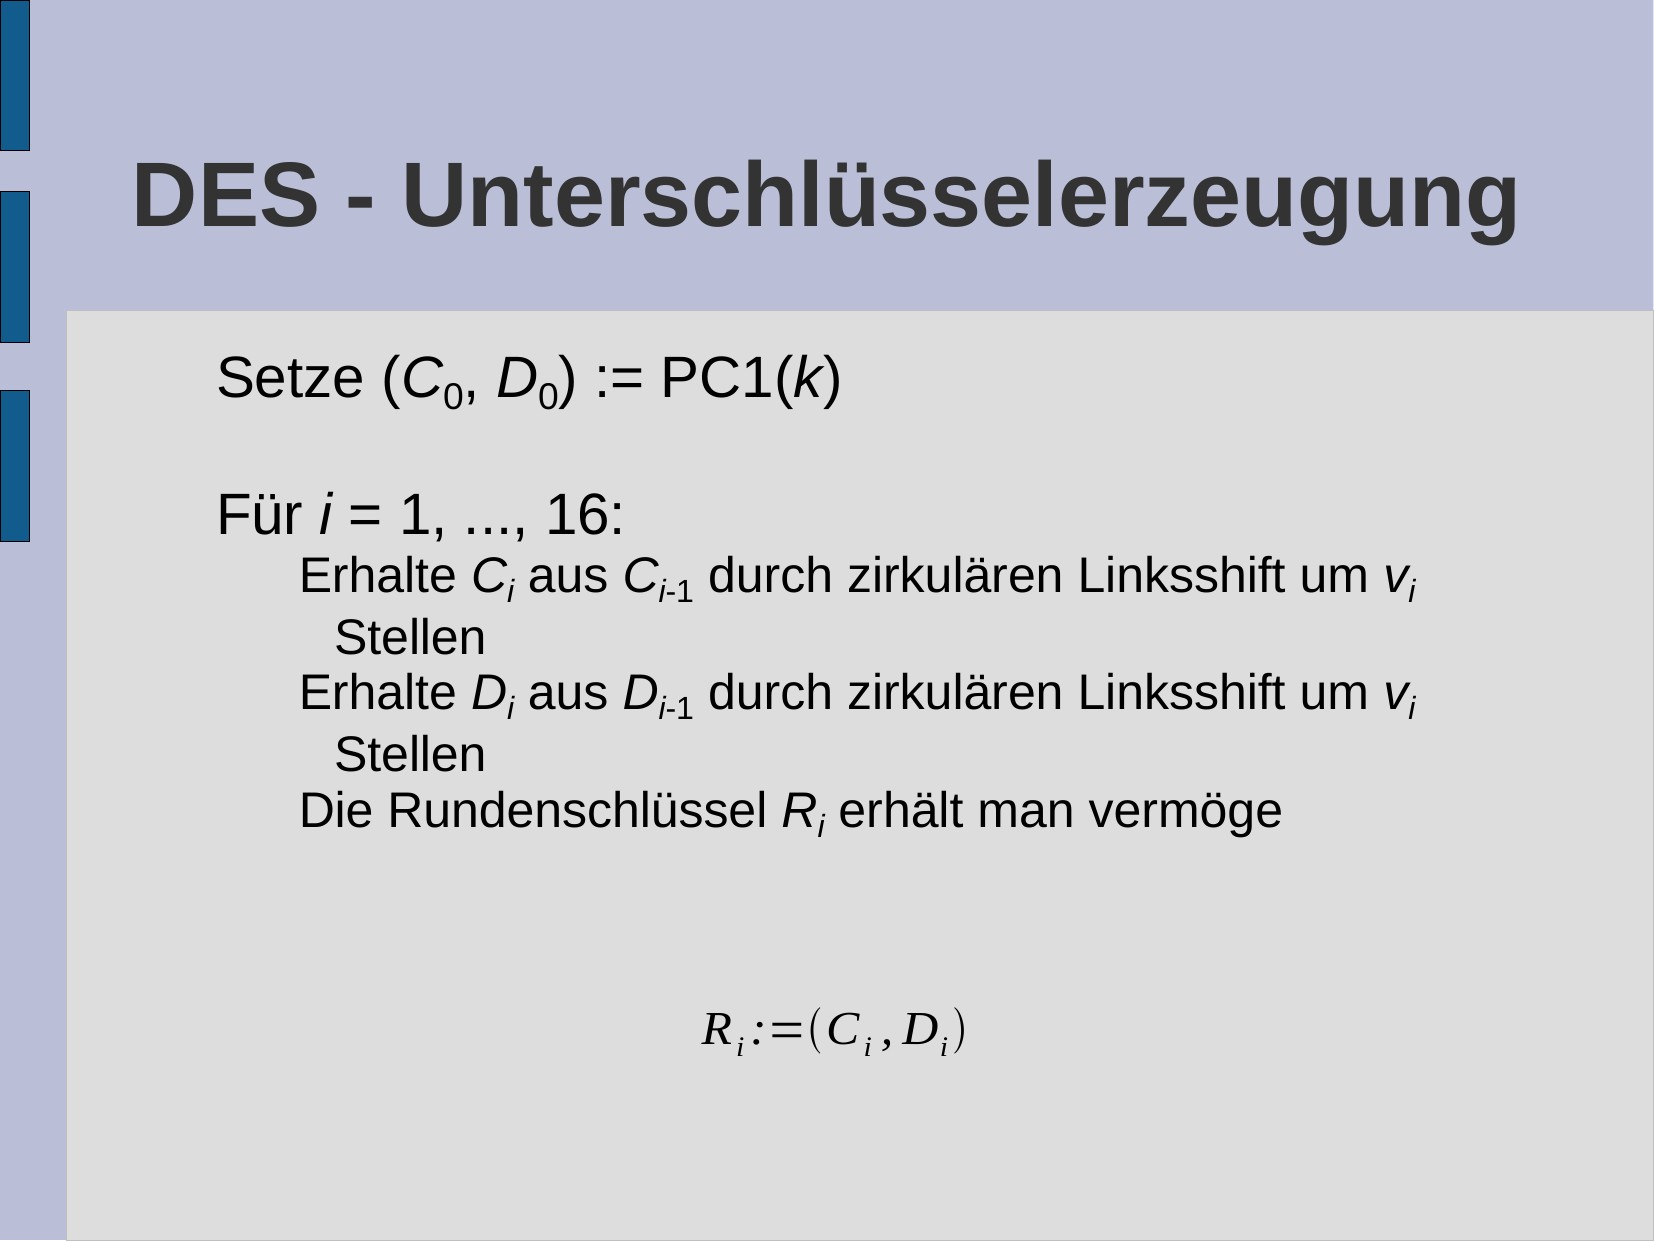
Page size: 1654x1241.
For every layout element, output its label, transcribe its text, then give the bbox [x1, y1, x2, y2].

list Setze (C0, D0) := PC1(k) Für i = 1, ..., 16: Erhalte Ci aus Ci-1 durch zirkulären Linksshift um vi Stellen Erhalte Di aus Di-1 durch zirkulären Linksshift um vi Stellen Die Rundenschlüssel Ri erhält man vermöge [121, 344, 1534, 1127]
chart [693, 1000, 975, 1063]
title DES - Unterschlüsselerzeugung [121, 91, 1534, 299]
